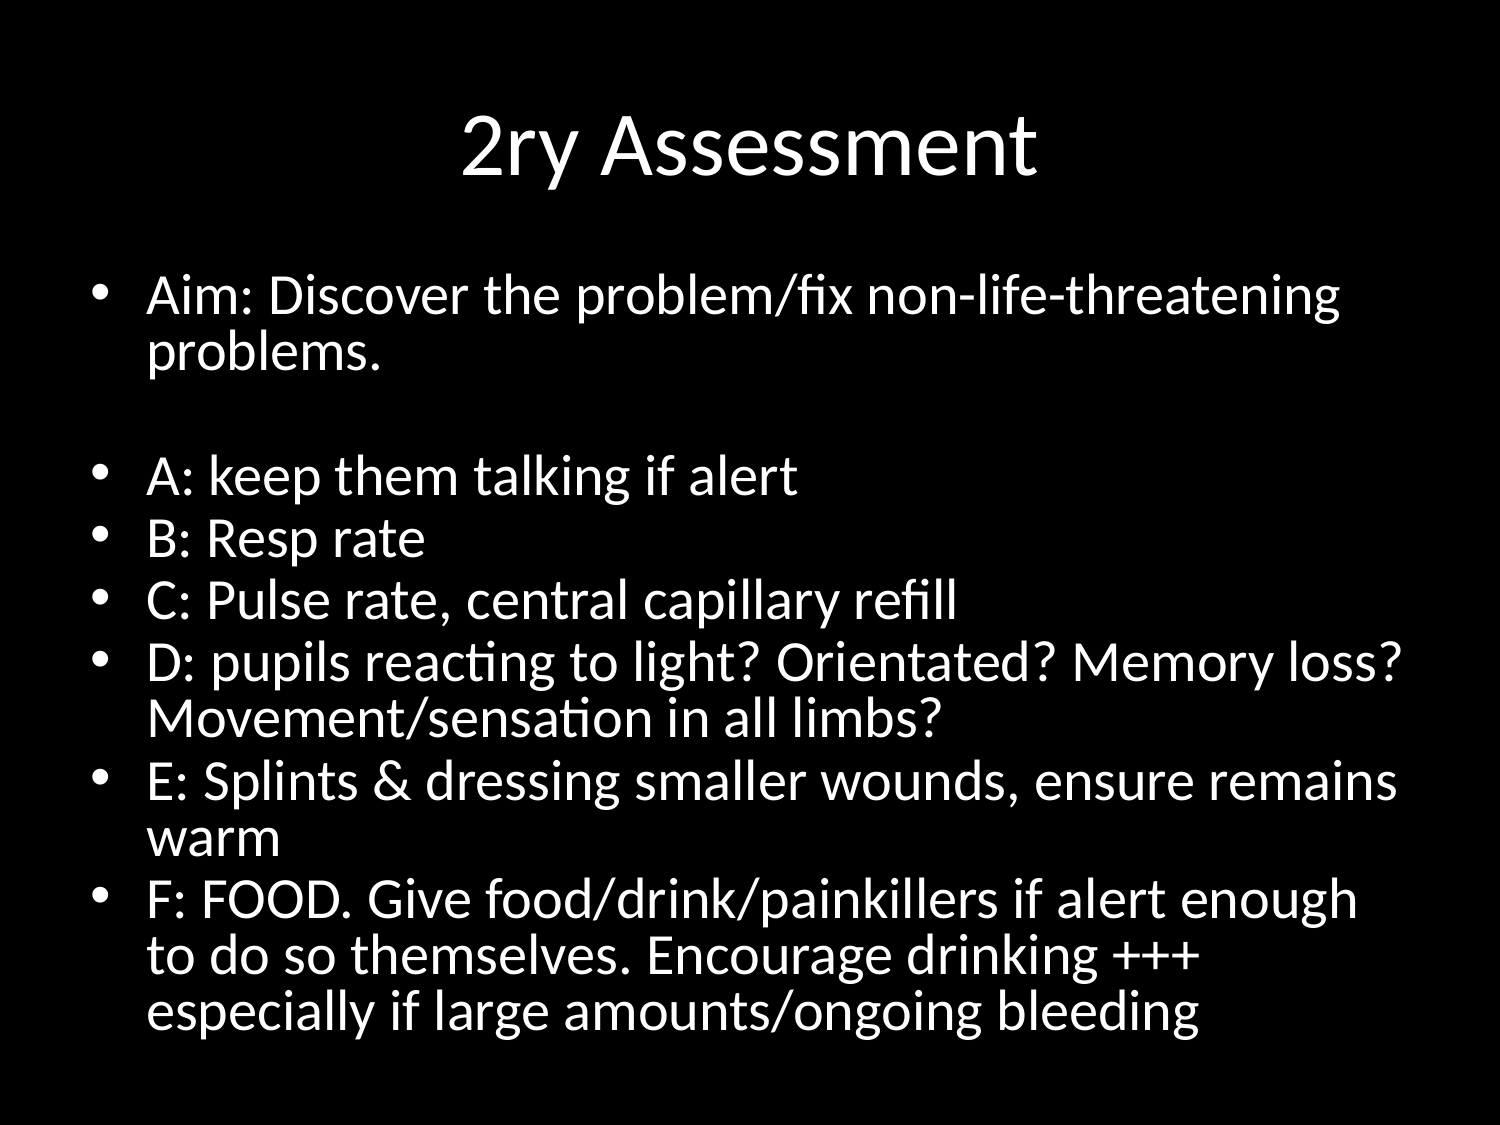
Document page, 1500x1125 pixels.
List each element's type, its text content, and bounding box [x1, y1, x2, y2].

title 2ry Assessment [75, 45, 1425, 233]
list Aim: Discover the problem/fix non-life-threatening problems. A: keep them talking if alert B: Resp rate C: Pulse rate, central capillary refill D: pupils reacting to light? Orientated? Memory loss? Movement/sensation in all limbs? E: Splints & dressing smaller wounds, ensure remains warm F: FOOD. Give food/drink/painkillers if alert enough to do so themselves. Encourage drinking +++ especially if large amounts/ongoing bleeding [75, 262, 1425, 1005]
